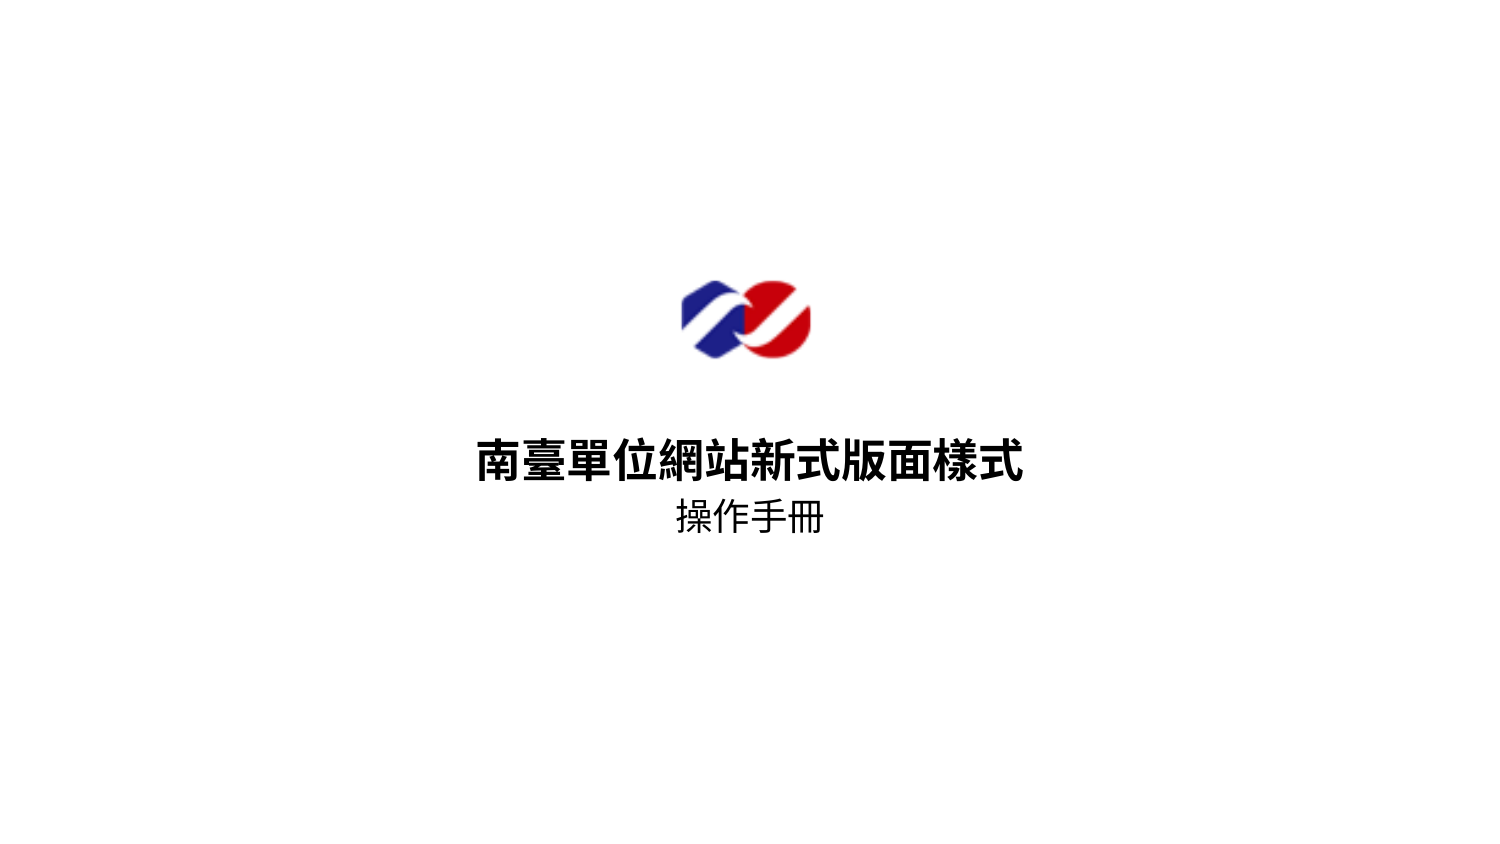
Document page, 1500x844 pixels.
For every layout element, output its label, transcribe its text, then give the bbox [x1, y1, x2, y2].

text_box 南臺單位網站新式版面樣式 操作手冊 [421, 408, 1079, 555]
picture [677, 259, 823, 372]
